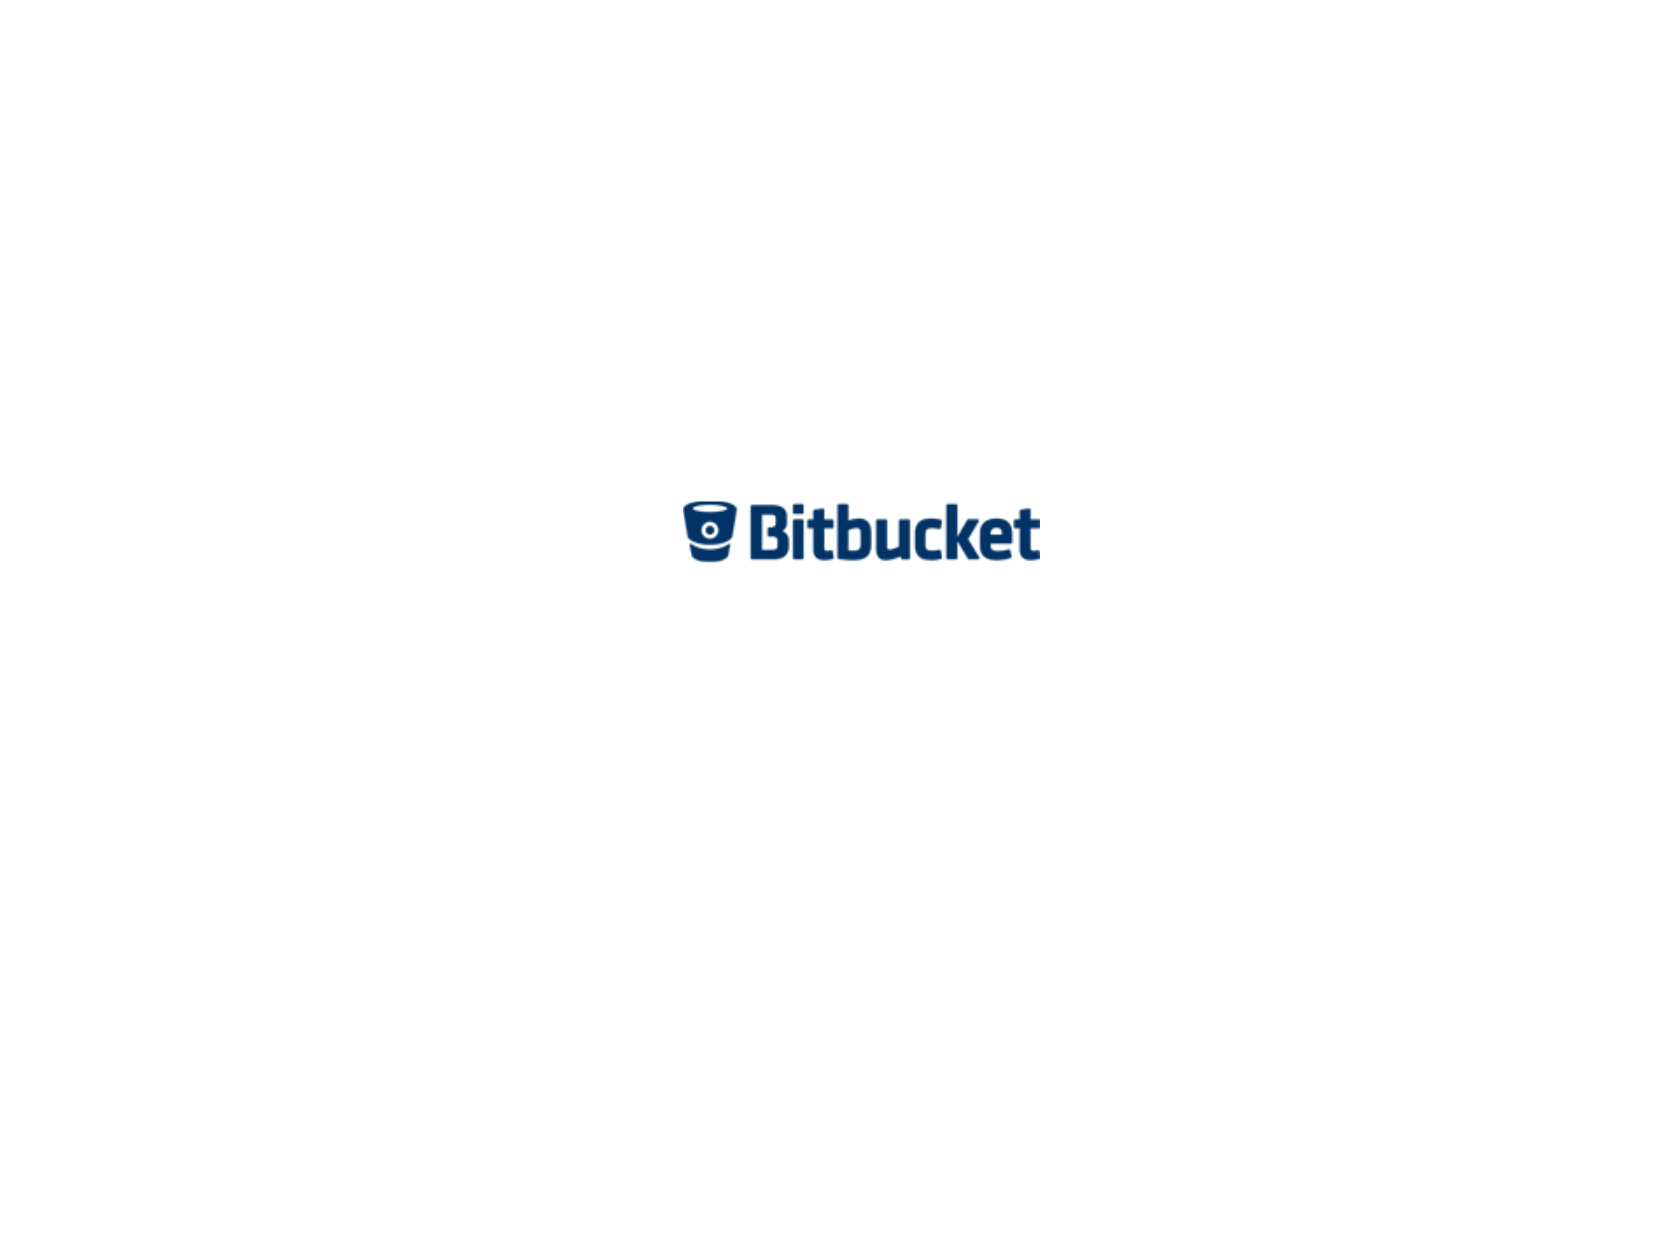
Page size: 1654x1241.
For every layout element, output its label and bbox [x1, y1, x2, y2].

picture [683, 498, 1040, 591]
